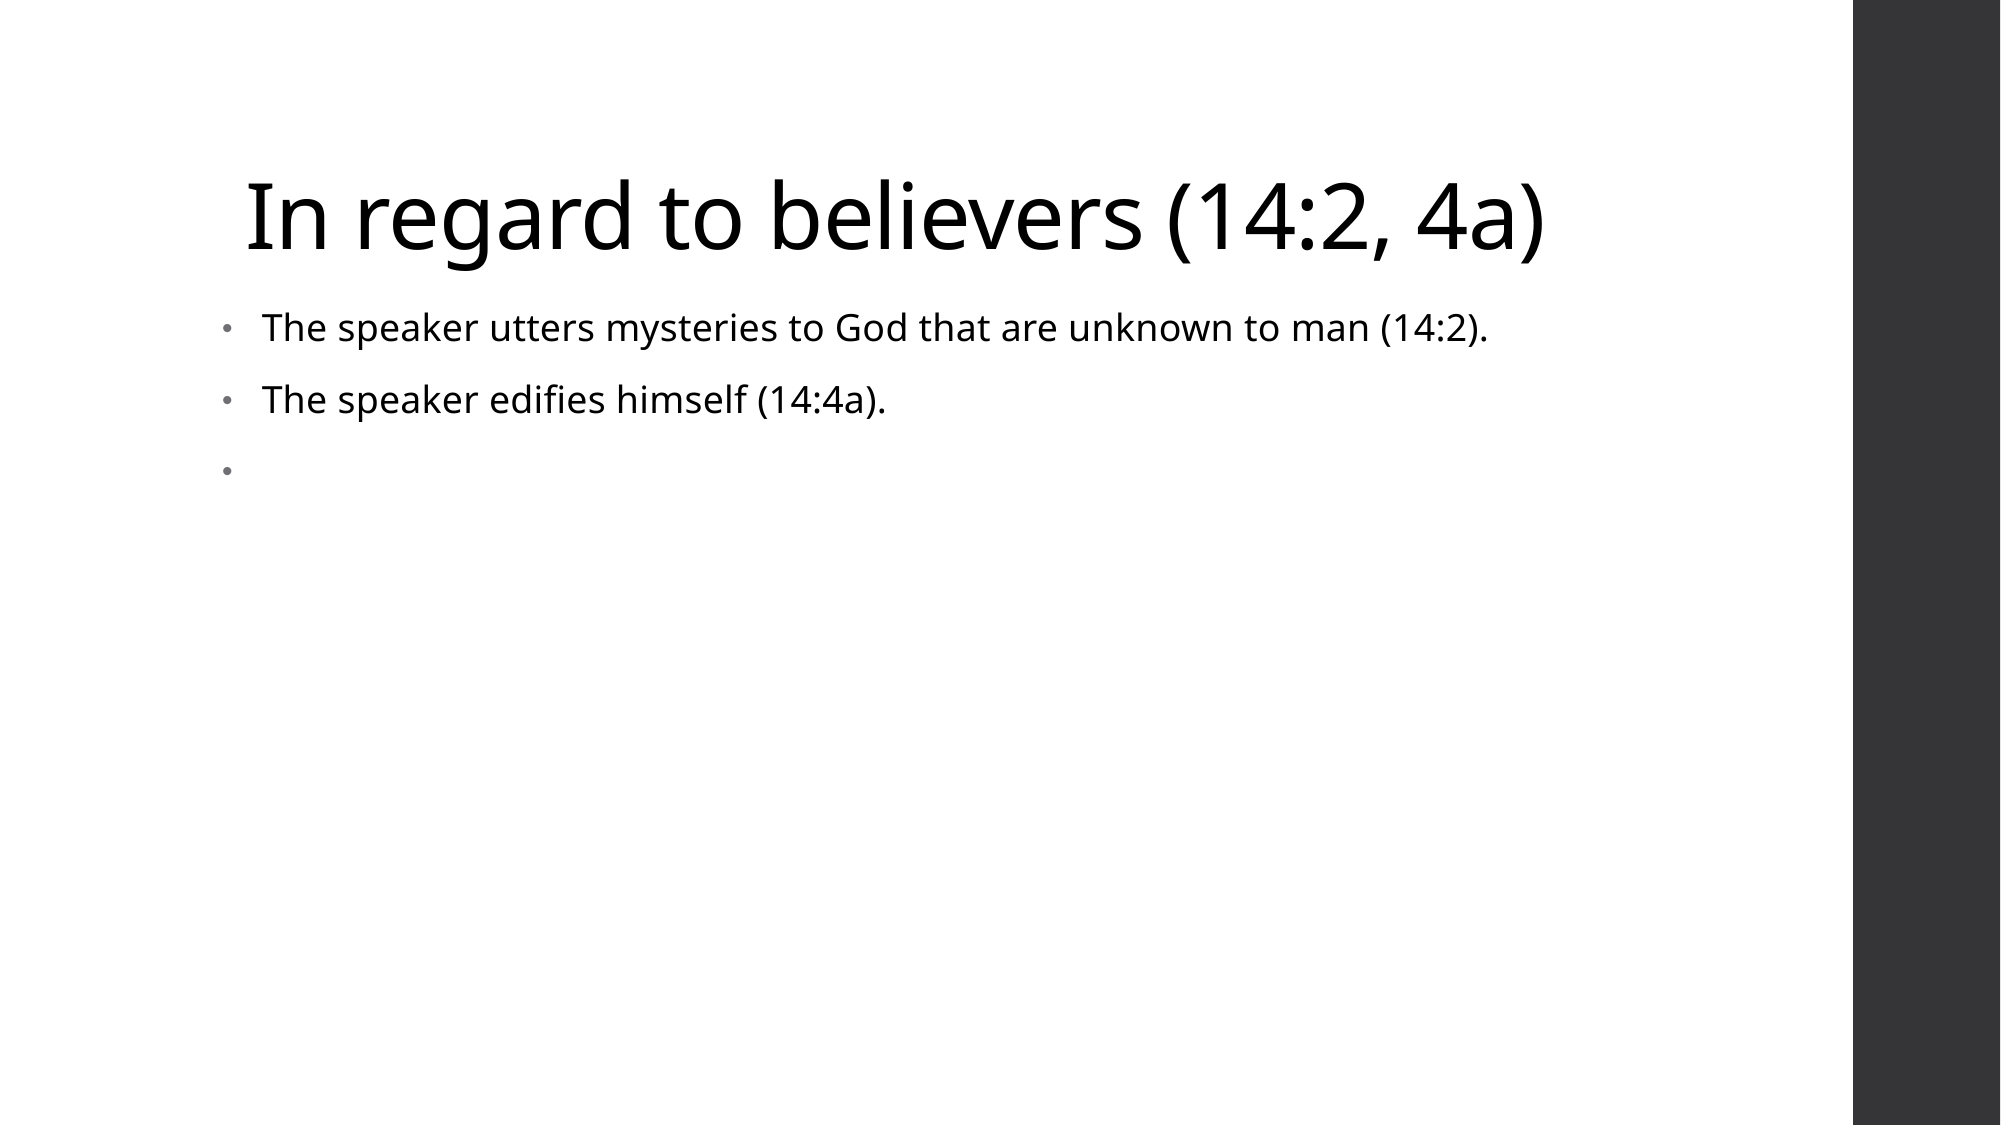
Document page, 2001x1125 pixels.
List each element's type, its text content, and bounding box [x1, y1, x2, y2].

title In regard to believers (14:2, 4a) [206, 60, 1797, 278]
list The speaker utters mysteries to God that are unknown to man (14:2). The speaker edifies himself (14:4a). [206, 299, 1617, 1014]
